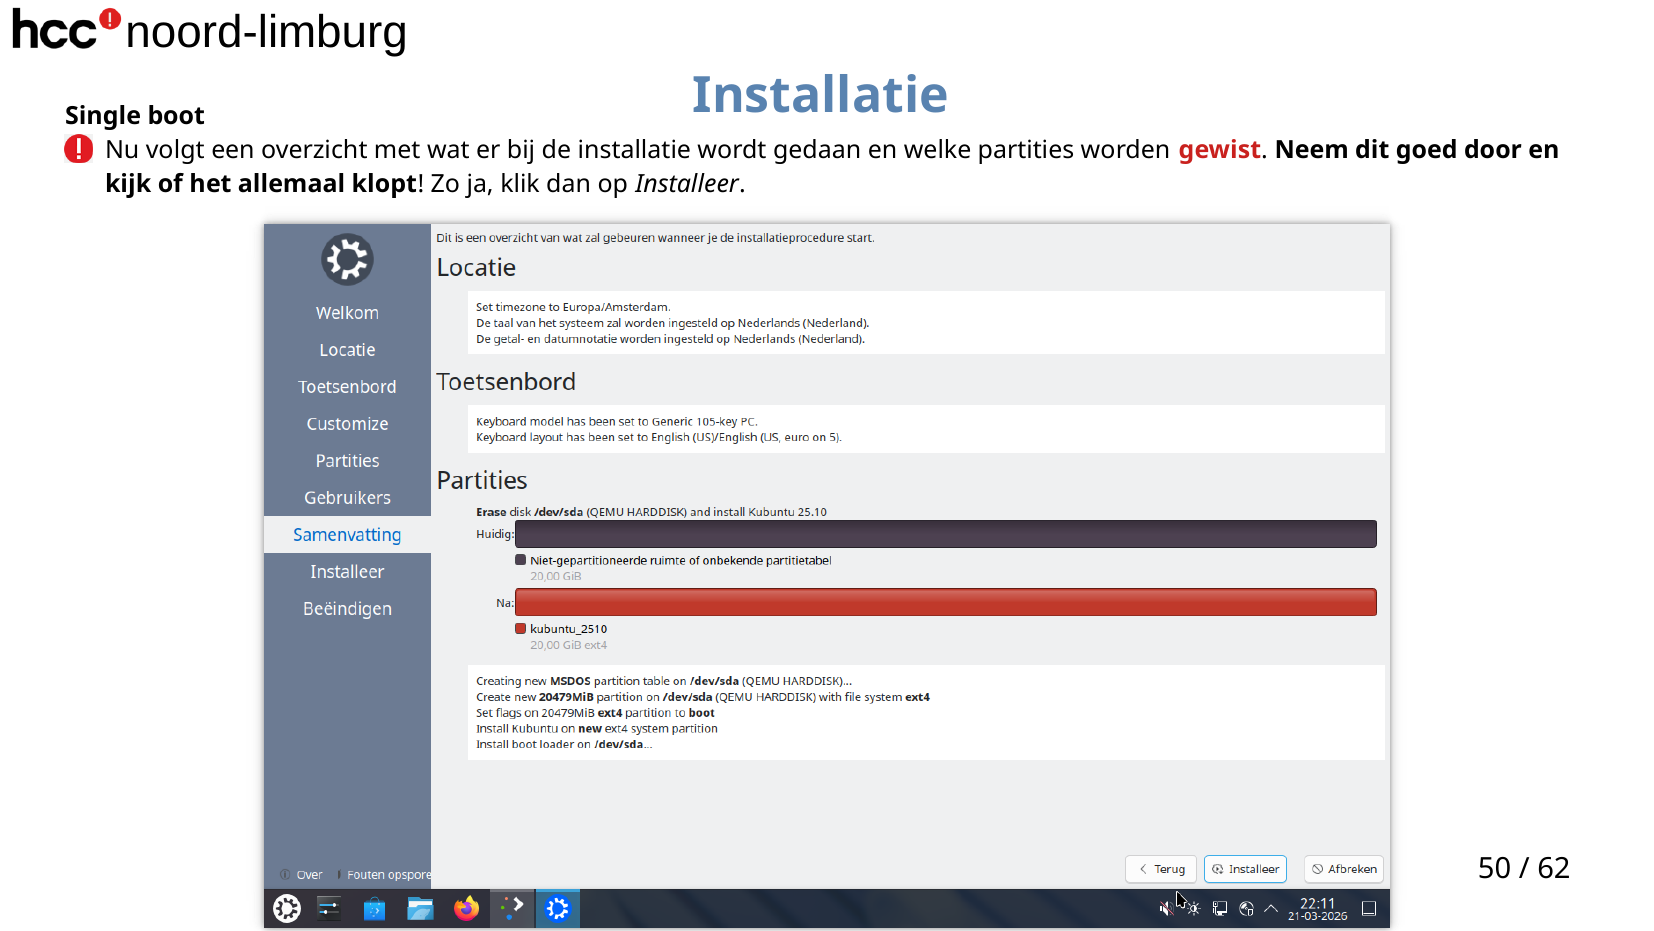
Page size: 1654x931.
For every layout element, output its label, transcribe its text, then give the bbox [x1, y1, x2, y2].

title Installatie [118, 59, 1524, 128]
subtitle Single boot Nu volgt een overzicht met wat er bij de installatie wordt gedaan en welke partities worden gewist. Neem dit goed door en kijk of het allemaal klopt! Zo ja, klik dan op Installeer. [64, 97, 1654, 200]
picture [11, 6, 122, 50]
picture [246, 206, 1407, 931]
